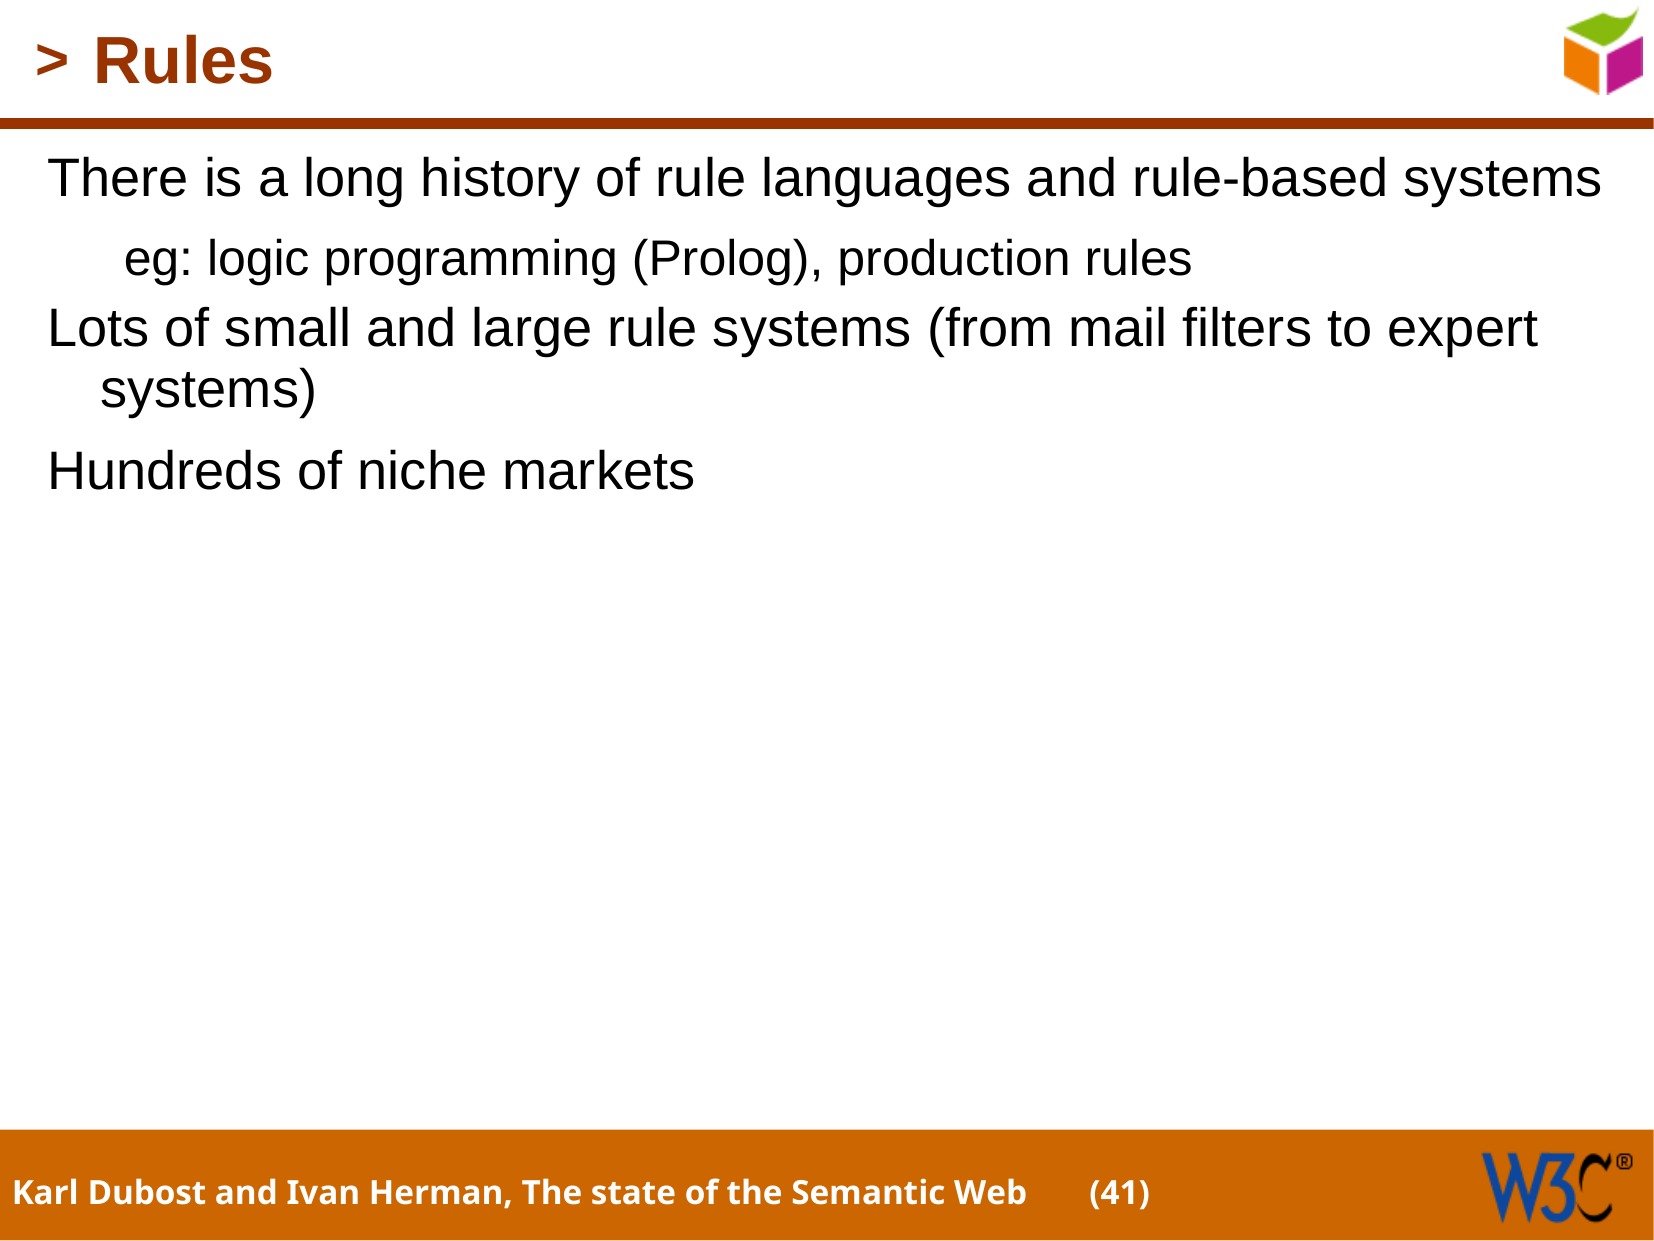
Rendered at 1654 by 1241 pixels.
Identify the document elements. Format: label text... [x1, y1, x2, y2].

picture [1564, 5, 1643, 95]
list There is a long history of rule languages and rule-based systems eg: logic programming (Prolog), production rules Lots of small and large rule systems (from mail filters to expert systems) Hundreds of niche markets [29, 147, 1624, 1119]
picture [1477, 1149, 1639, 1228]
title Rules [93, 0, 1493, 119]
